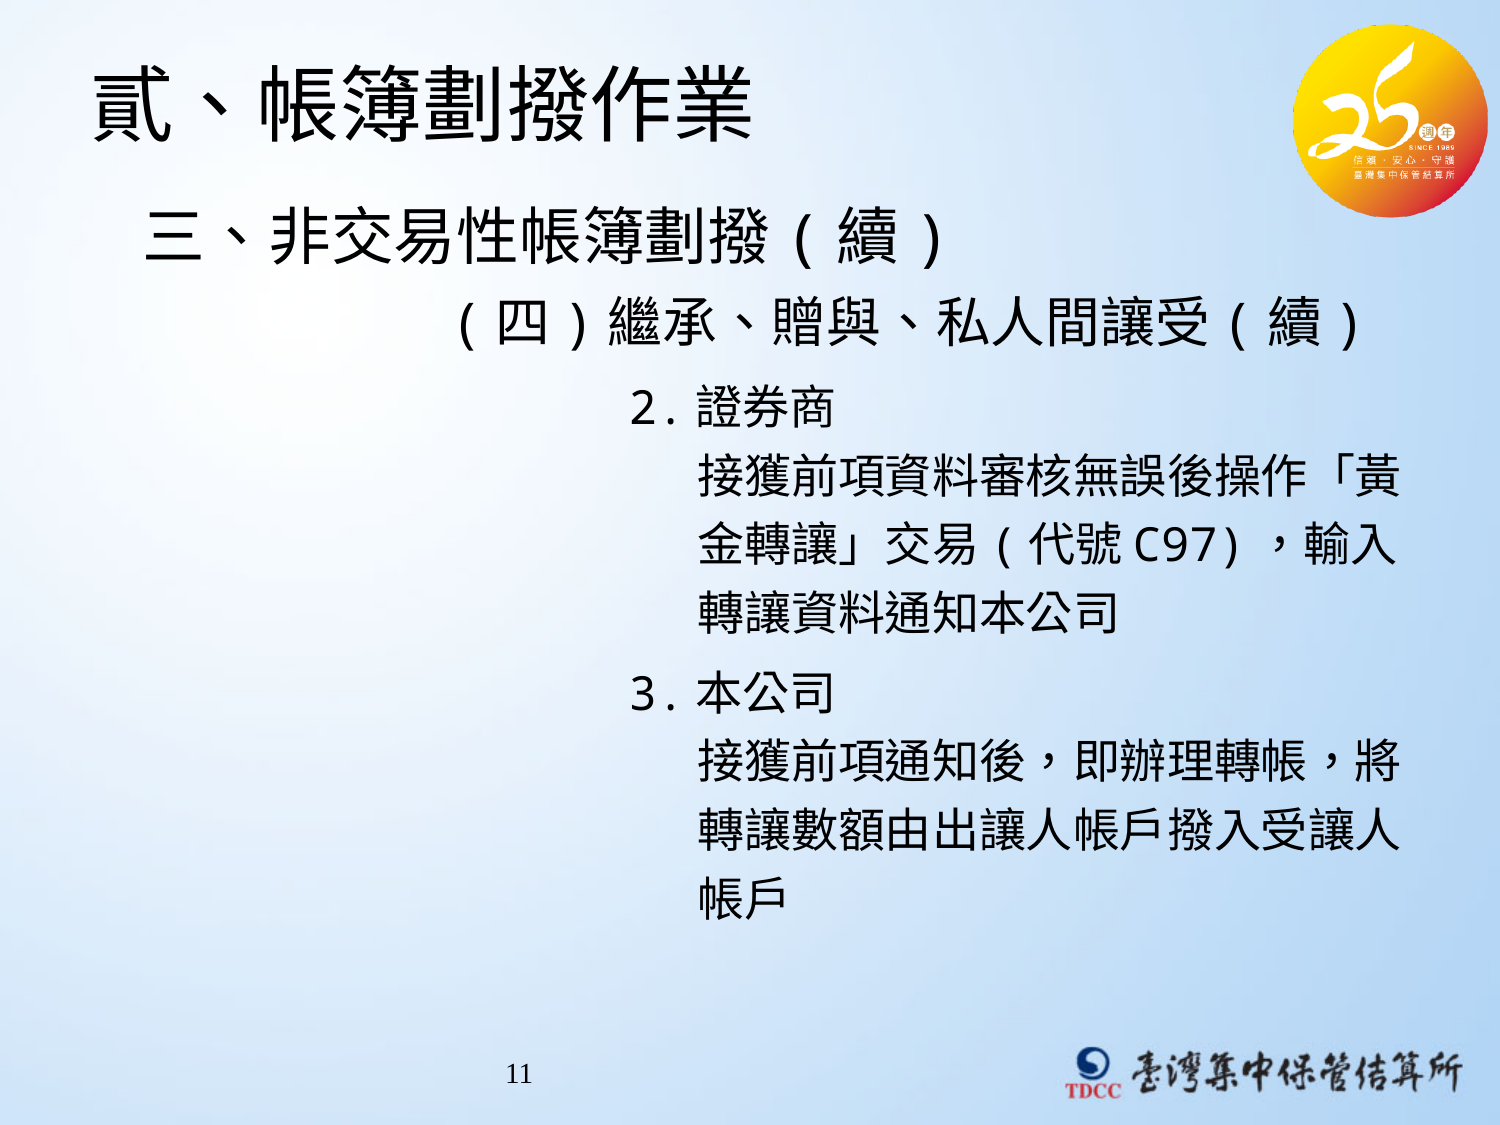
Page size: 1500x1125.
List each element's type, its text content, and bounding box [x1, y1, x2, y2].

text_box [490, 1046, 841, 1125]
title 貳、帳簿劃撥作業 [75, 45, 1426, 173]
list 三、非交易性帳簿劃撥(續) (四)繼承、贈與、私人間讓受(續) 2.證券商 接獲前項資料審核無誤後操作「黃金轉讓」交易(代號C97)，輸入轉讓資料通知本公司 3.本公司 接獲前項通知後，即辦理轉帳，將轉讓數額由出讓人帳戶撥入受讓人帳戶 [75, 195, 1426, 993]
